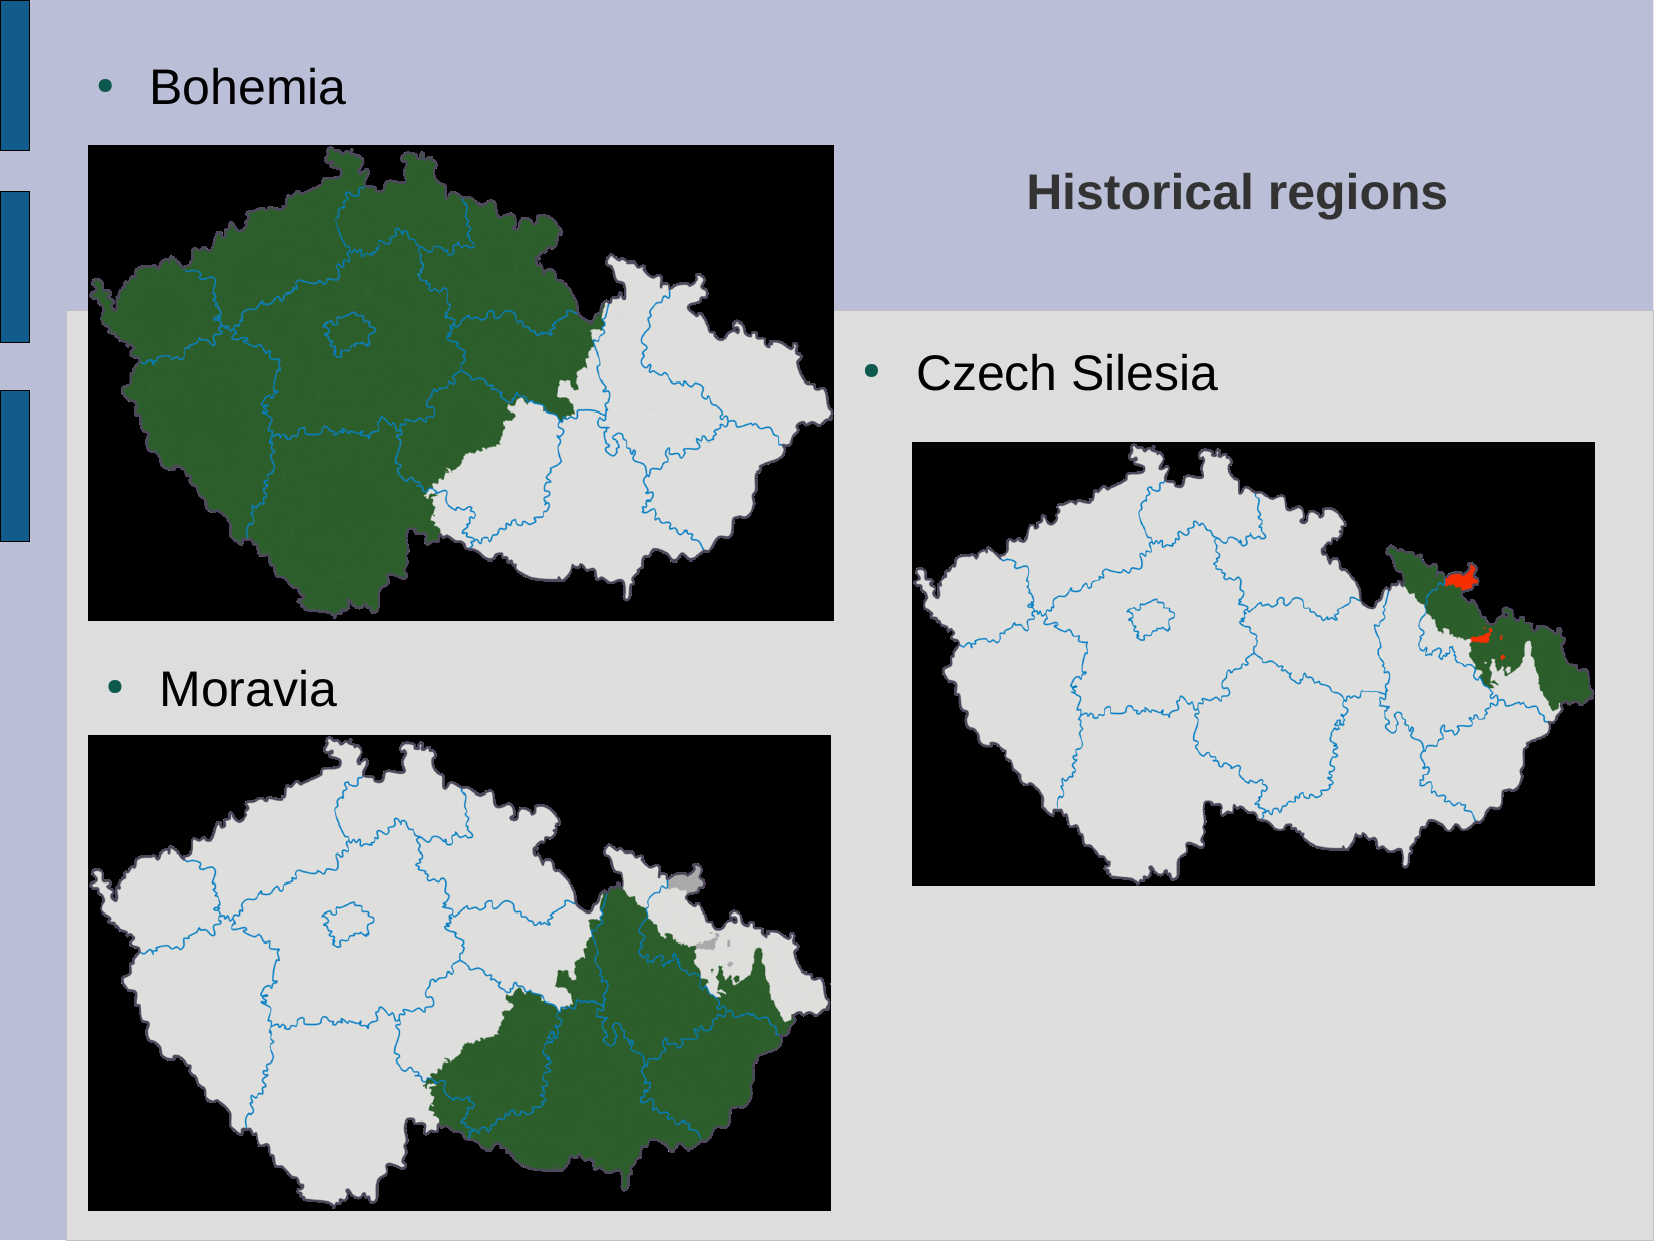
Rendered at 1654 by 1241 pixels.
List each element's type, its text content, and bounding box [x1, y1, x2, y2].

picture [88, 145, 834, 621]
picture [912, 442, 1595, 886]
title Historical regions [768, 88, 1654, 296]
list Bohemia [78, 59, 768, 432]
picture [88, 735, 831, 1211]
list Moravia [88, 660, 778, 735]
list Czech Silesia [845, 344, 1535, 1127]
